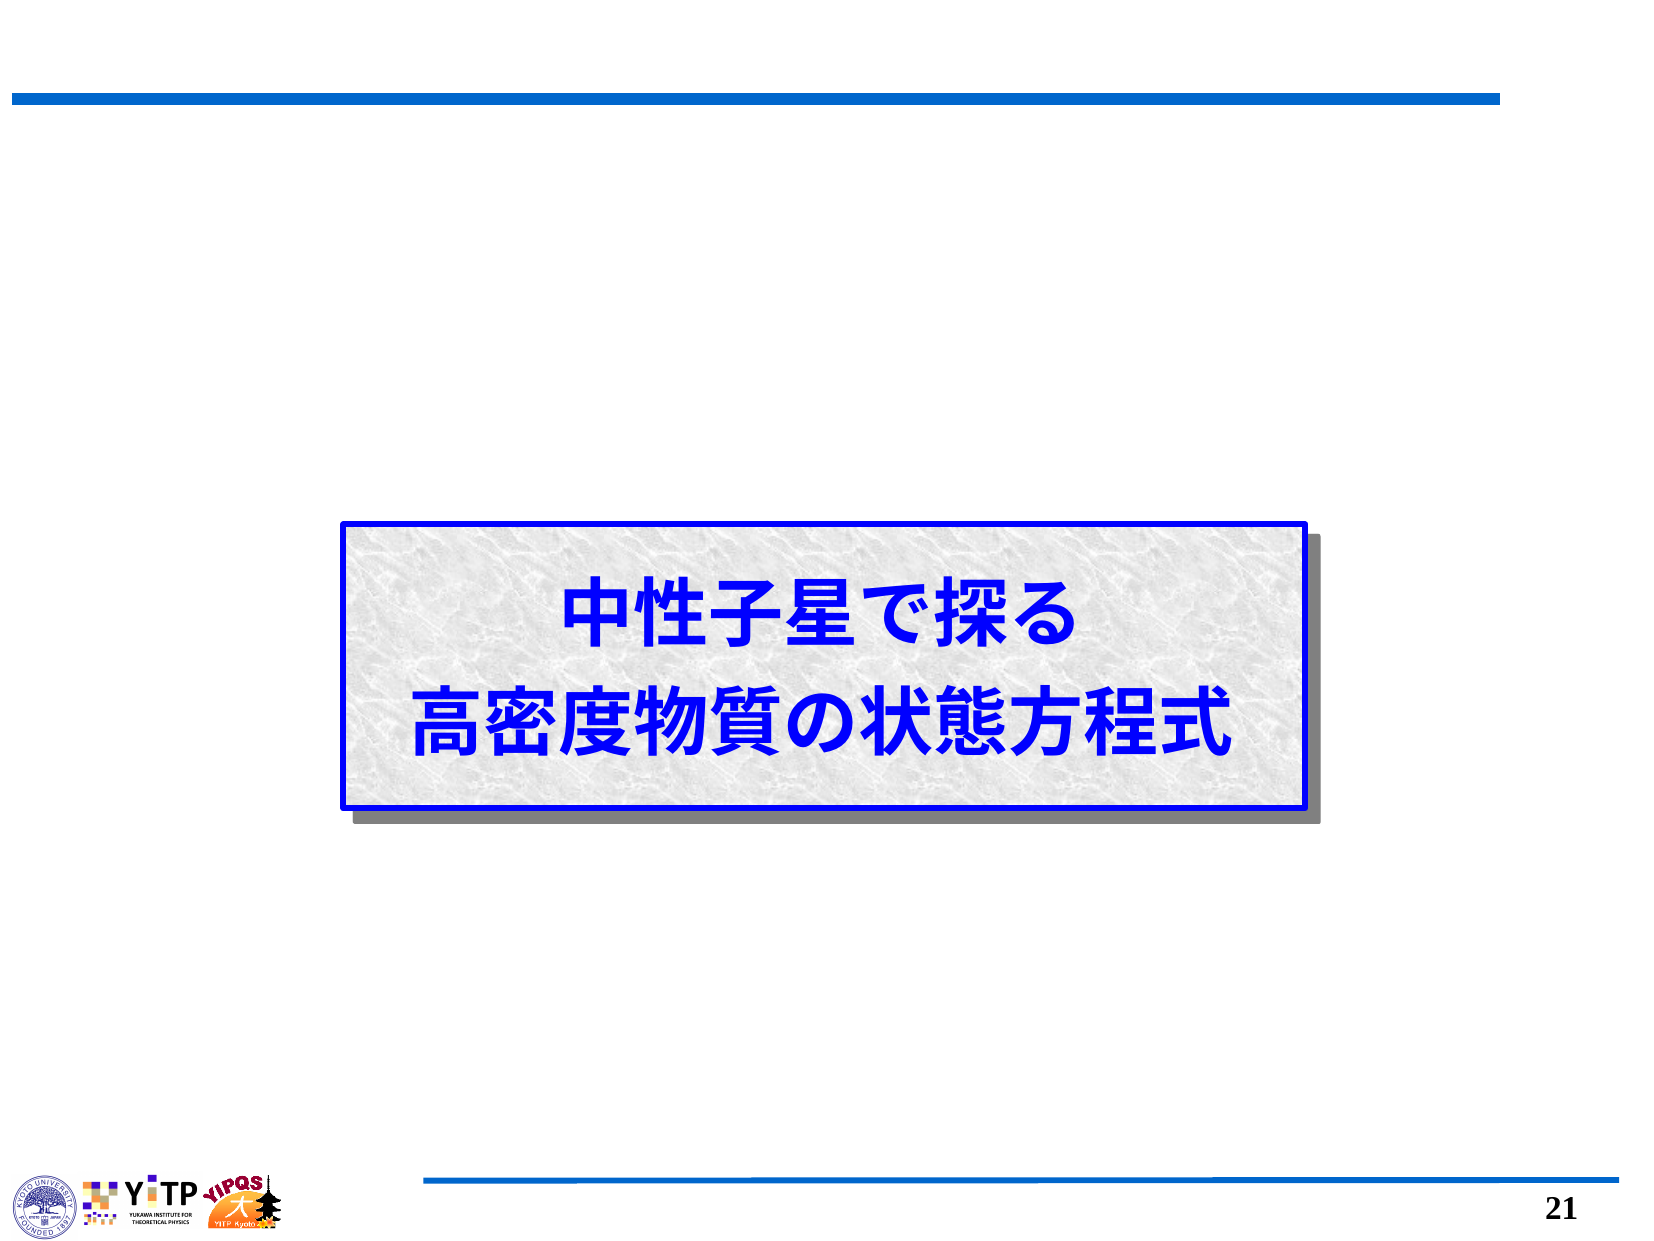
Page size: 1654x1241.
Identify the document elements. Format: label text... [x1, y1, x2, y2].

text_box 中性子星で探る 高密度物質の状態方程式 [343, 524, 1306, 809]
picture [11, 1170, 281, 1241]
